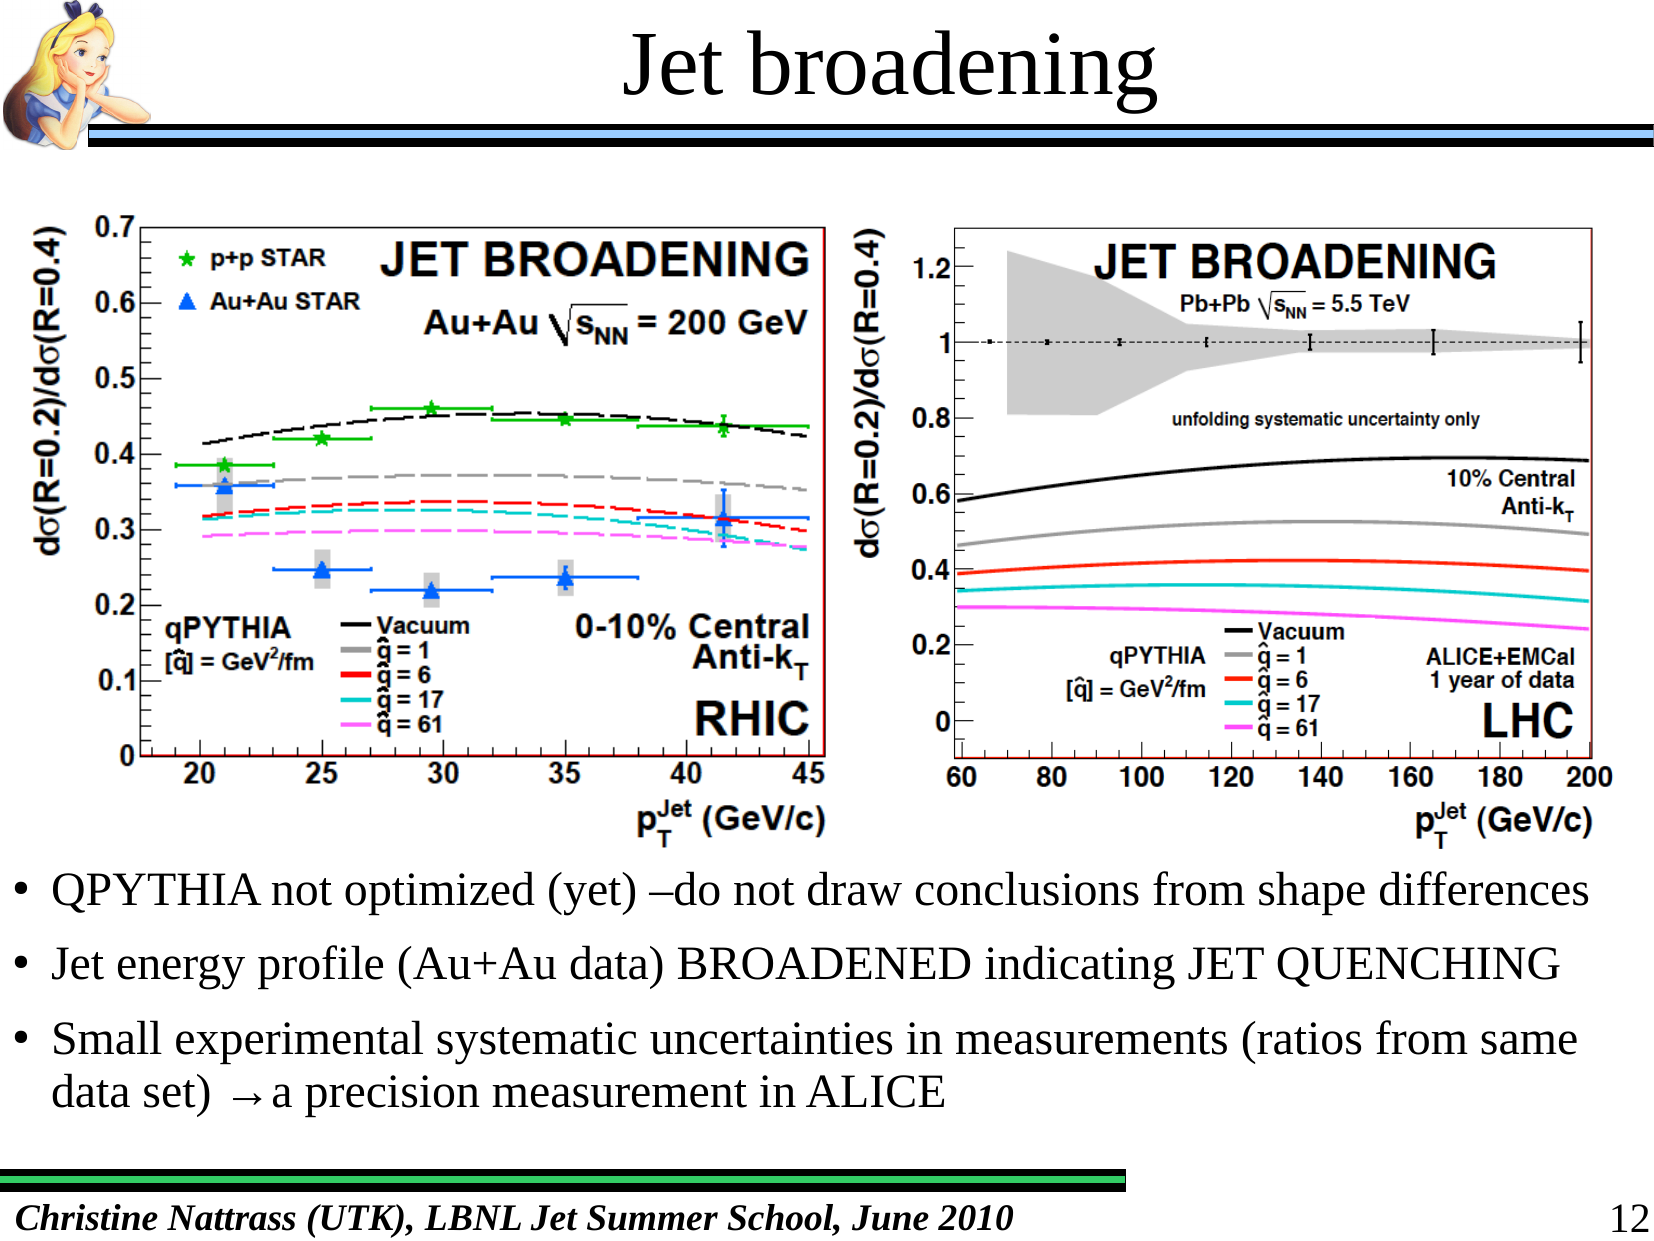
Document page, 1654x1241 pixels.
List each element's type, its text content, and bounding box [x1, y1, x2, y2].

title Jet broadening [129, 12, 1654, 115]
picture [3, 0, 151, 150]
picture [16, 199, 1654, 862]
list QPYTHIA not optimized (yet) –do not draw conclusions from shape differences Jet energy profile (Au+Au data) BROADENED indicating JET QUENCHING Small experimental systematic uncertainties in measurements (ratios from same data set) →a precision measurement in ALICE [0, 862, 1654, 1163]
